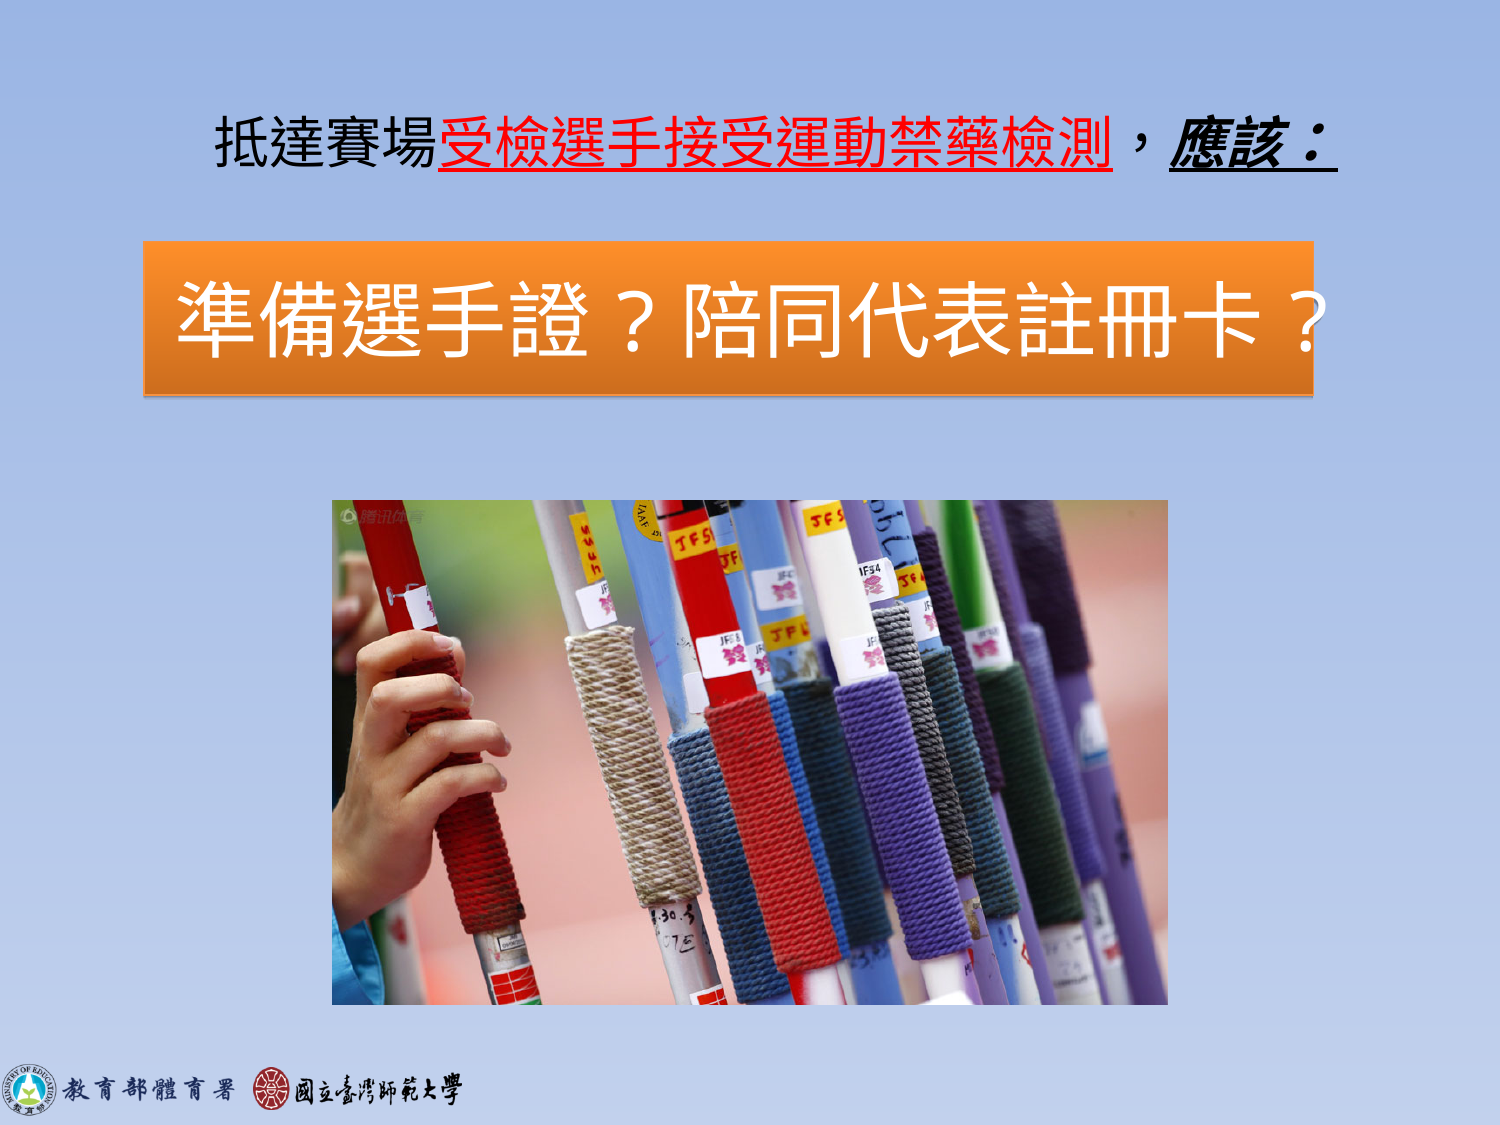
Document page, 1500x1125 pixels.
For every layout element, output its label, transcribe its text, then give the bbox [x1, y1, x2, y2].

text_box 準備選手證?陪同代表註冊卡? [144, 242, 1314, 395]
picture [332, 500, 1168, 1005]
text_box 抵達賽場受檢選手接受運動禁藥檢測，應該： [198, 37, 1500, 245]
